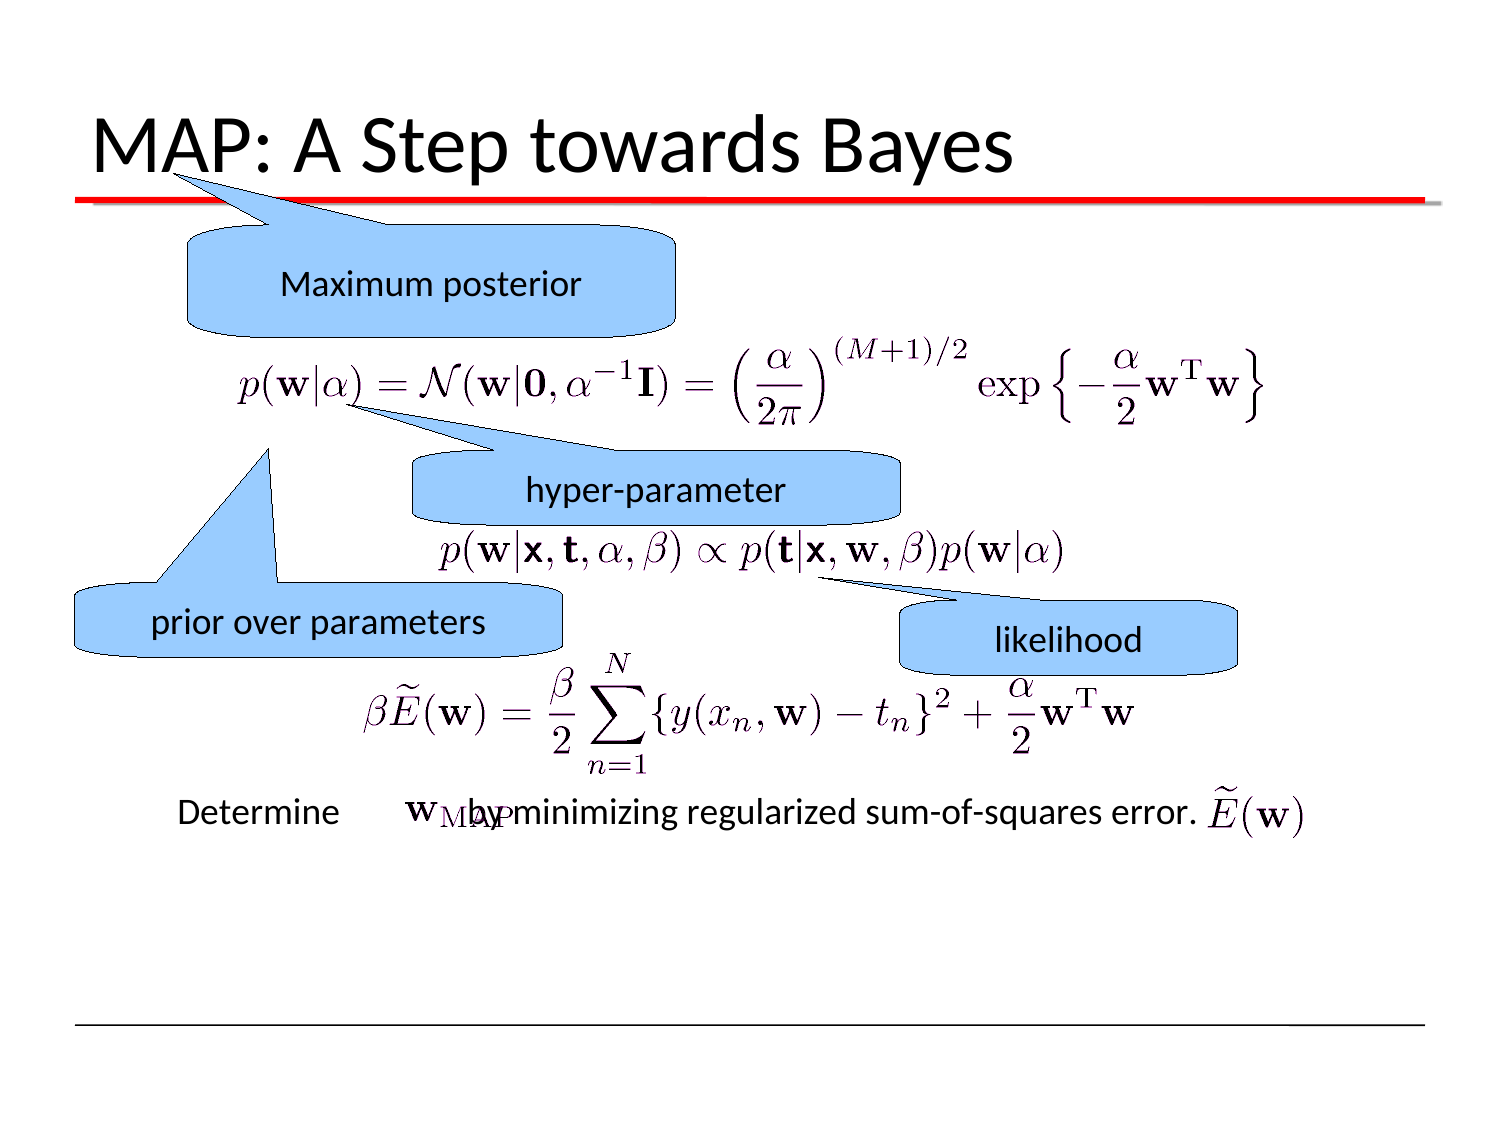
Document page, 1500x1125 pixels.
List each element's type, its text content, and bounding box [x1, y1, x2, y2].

picture [437, 528, 1063, 576]
picture [233, 333, 1267, 426]
title MAP: A Step towards Bayes [75, 45, 1426, 233]
picture [362, 649, 1138, 775]
picture [403, 800, 516, 830]
text_box Maximum posterior [173, 173, 676, 338]
picture [1203, 786, 1304, 841]
text_box prior over parameters [74, 448, 563, 658]
text_box likelihood [818, 577, 1238, 676]
text_box Determine by minimizing regularized sum-of-squares error. [162, 779, 1338, 840]
text_box hyper-parameter [346, 404, 901, 526]
